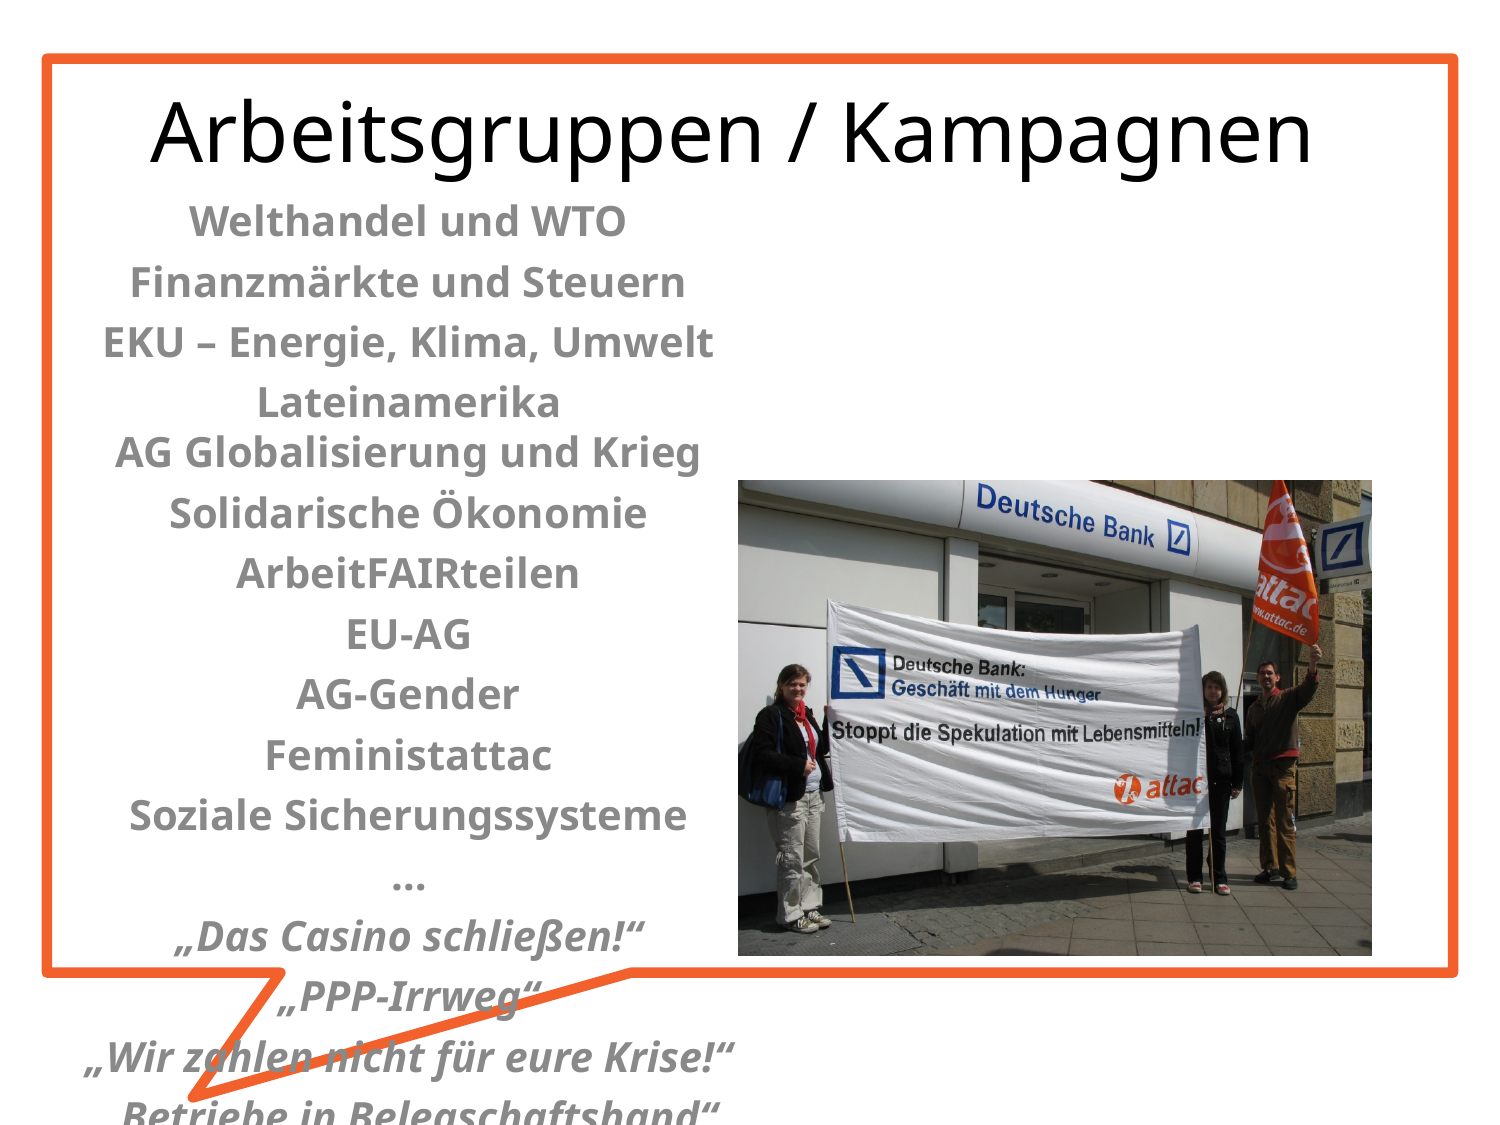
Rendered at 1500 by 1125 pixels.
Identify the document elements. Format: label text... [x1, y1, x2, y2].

picture [738, 480, 1372, 956]
subtitle Welthandel und WTO Finanzmärkte und Steuern EKU – Energie, Klima, Umwelt Lateinamerika AG Globalisierung und Krieg Solidarische Ökonomie ArbeitFAIRteilen EU-AG AG-Gender Feministattac Soziale Sicherungssysteme … „Das Casino schließen!“ „PPP-Irrweg“ „Wir zahlen nicht für eure Krise!“ „Betriebe in Belegschaftshand“ … [70, 187, 1418, 926]
title Arbeitsgruppen / Kampagnen [58, 70, 1430, 188]
